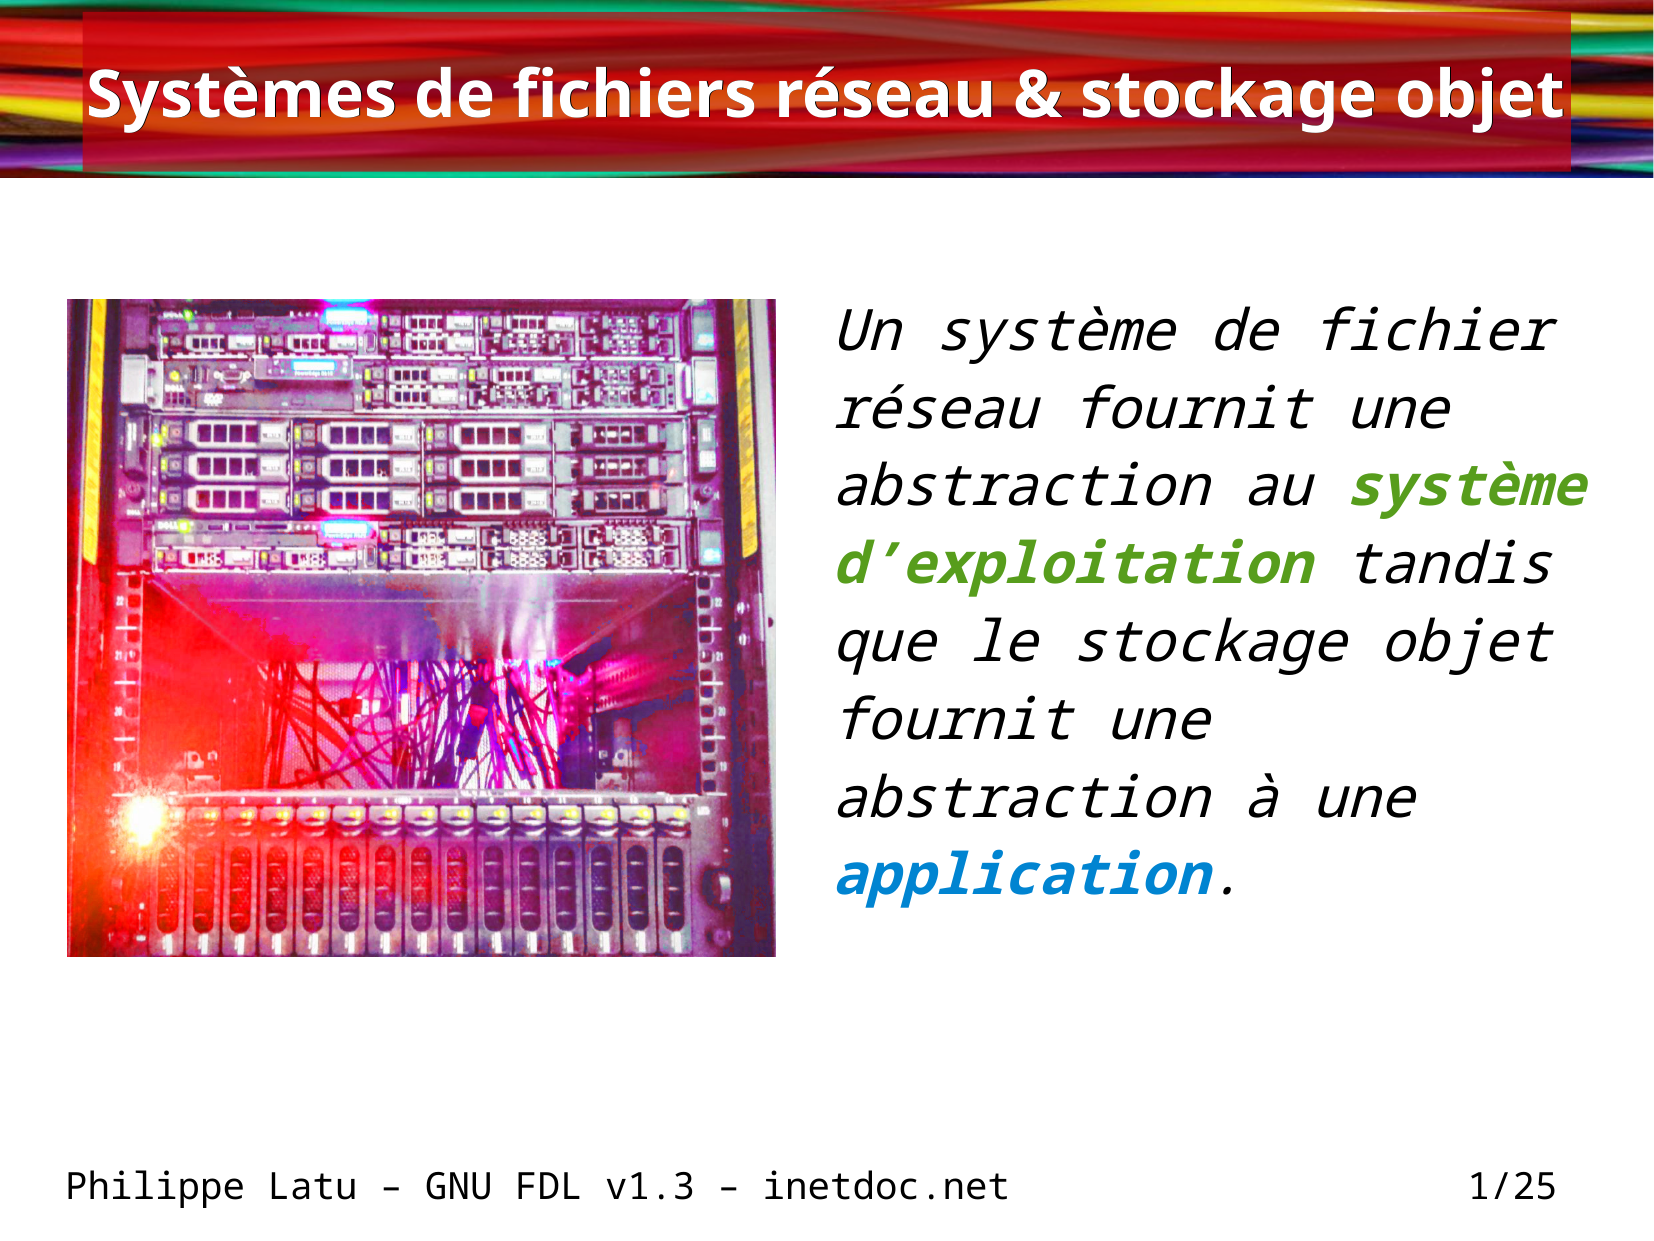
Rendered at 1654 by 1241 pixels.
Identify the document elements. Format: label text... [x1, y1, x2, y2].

text_box Philippe Latu – GNU FDL v1.3 – inetdoc.net <numéro>/25 [59, 1133, 1595, 1237]
text_box Un système de fichier réseau fournit une abstraction au système d’exploitation tandis que le stockage objet fournit une abstraction à une application. [826, 283, 1595, 969]
picture [67, 299, 776, 957]
picture [0, 0, 1654, 178]
title Systèmes de fichiers réseau & stockage objet [82, 11, 1571, 172]
